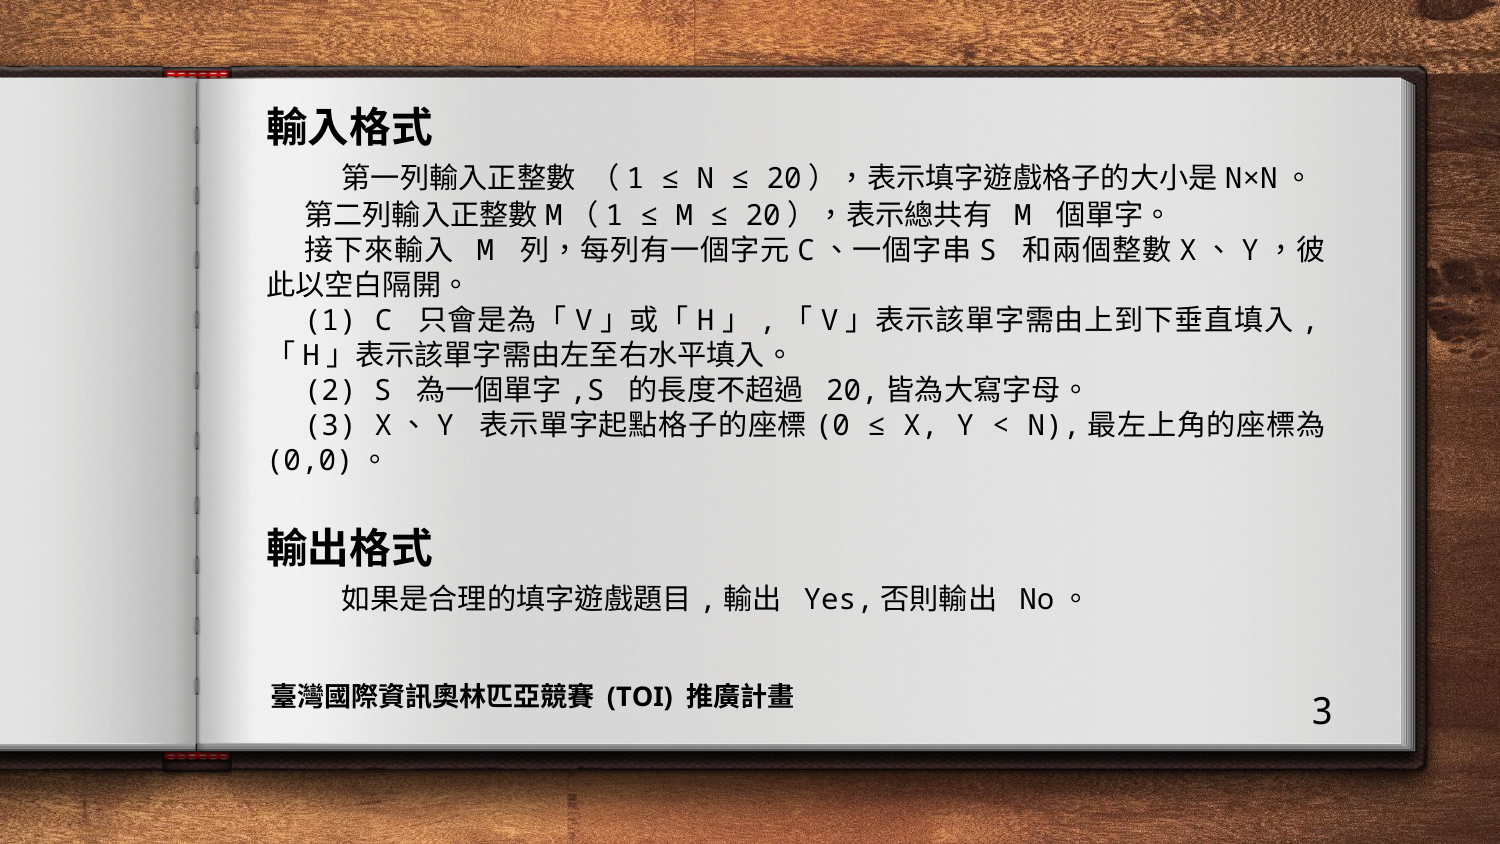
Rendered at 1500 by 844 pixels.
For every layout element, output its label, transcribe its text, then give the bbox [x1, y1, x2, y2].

text_box 輸出格式 如果是合理的填字遊戲題目,輸出 Yes,否則輸出 No。 [251, 514, 1353, 624]
text_box 輸入格式 第一列輸入正整數 （1 ≤ N ≤ 20），表示填字遊戲格子的大小是N×N。 第二列輸入正整數M（1 ≤ M ≤ 20），表示總共有 M 個單字。 接下來輸入 M 列，每列有一個字元C、一個字串S 和兩個整數X、Y，彼此以空白隔開。 (1) C 只會是為「V」或「H」,「V」表示該單字需由上到下垂直填入,「H」表示該單字需由左至右水平填入。 (2) S 為一個單字,S 的長度不超過 20,皆為大寫字母。 (3) X、Y 表示單字起點格子的座標(0 ≤ X, Y < N),最左上角的座標為 (0,0)。 [251, 94, 1341, 514]
text_box 3 [1295, 672, 1386, 737]
